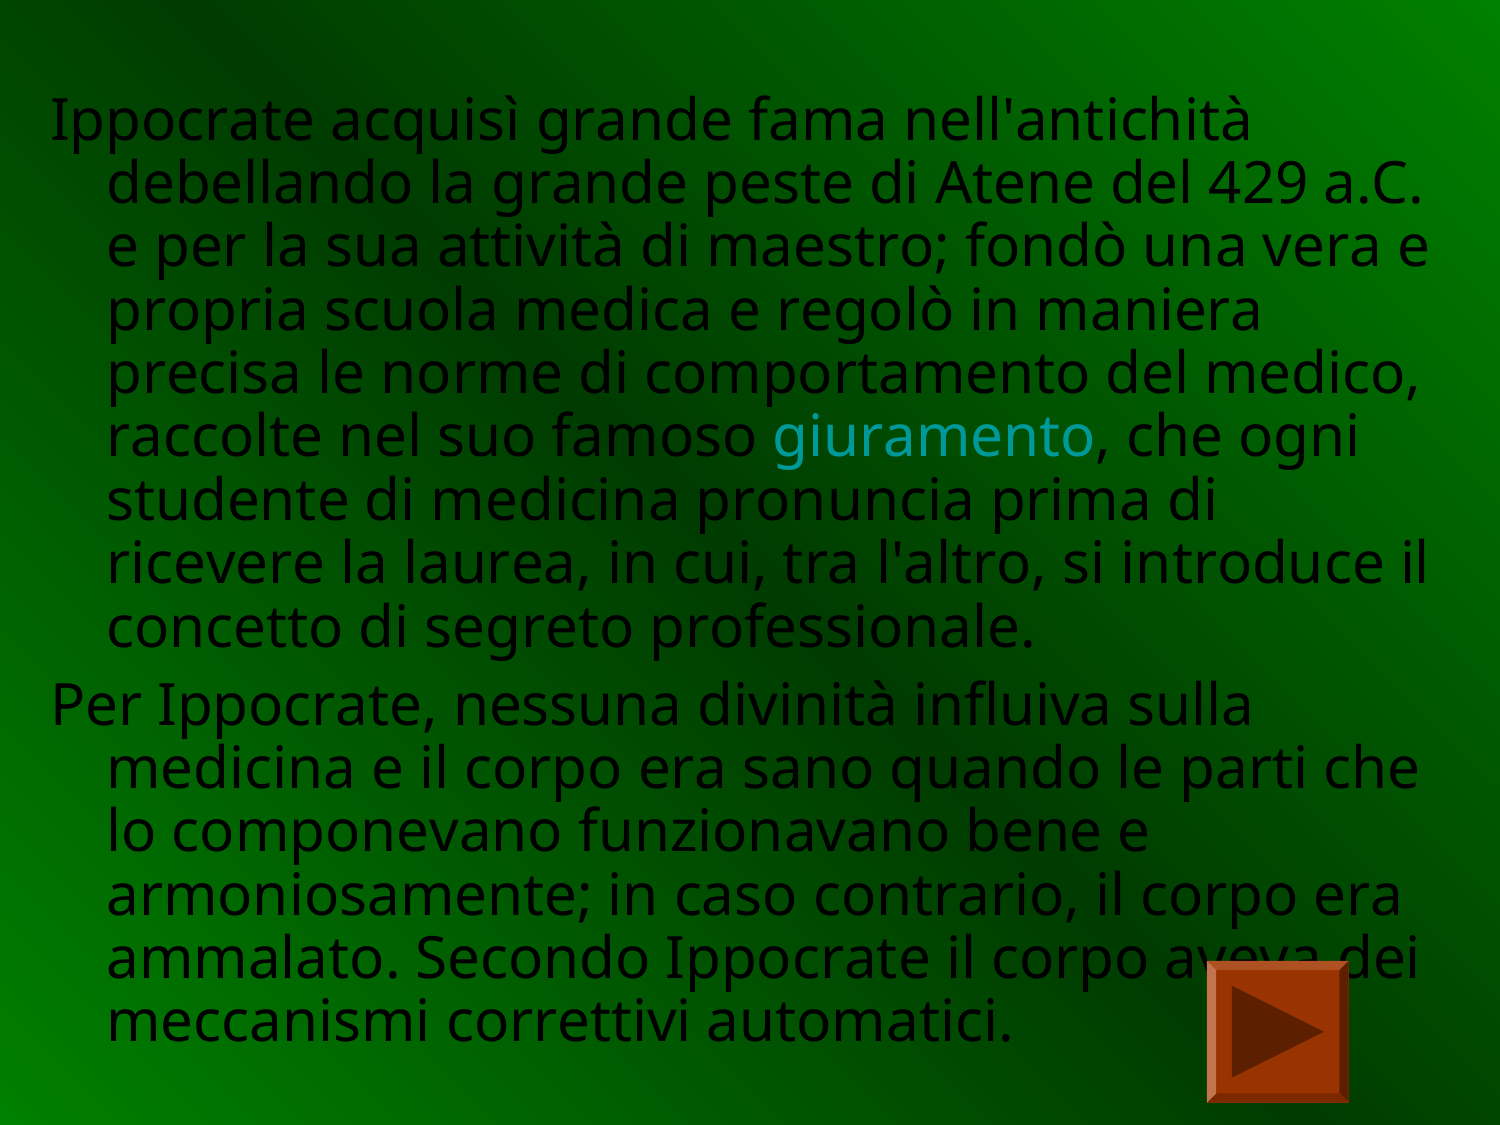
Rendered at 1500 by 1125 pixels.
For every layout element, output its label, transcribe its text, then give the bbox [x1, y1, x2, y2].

list Ippocrate acquisì grande fama nell'antichità debellando la grande peste di Atene del 429 a.C. e per la sua attività di maestro; fondò una vera e propria scuola medica e regolò in maniera precisa le norme di comportamento del medico, raccolte nel suo famoso giuramento, che ogni studente di medicina pronuncia prima di ricevere la laurea, in cui, tra l'altro, si introduce il concetto di segreto professionale. Per Ippocrate, nessuna divinità influiva sulla medicina e il corpo era sano quando le parti che lo componevano funzionavano bene e armoniosamente; in caso contrario, il corpo era ammalato. Secondo Ippocrate il corpo aveva dei meccanismi correttivi automatici. [35, 81, 1465, 1020]
text_box [1208, 960, 1349, 1103]
